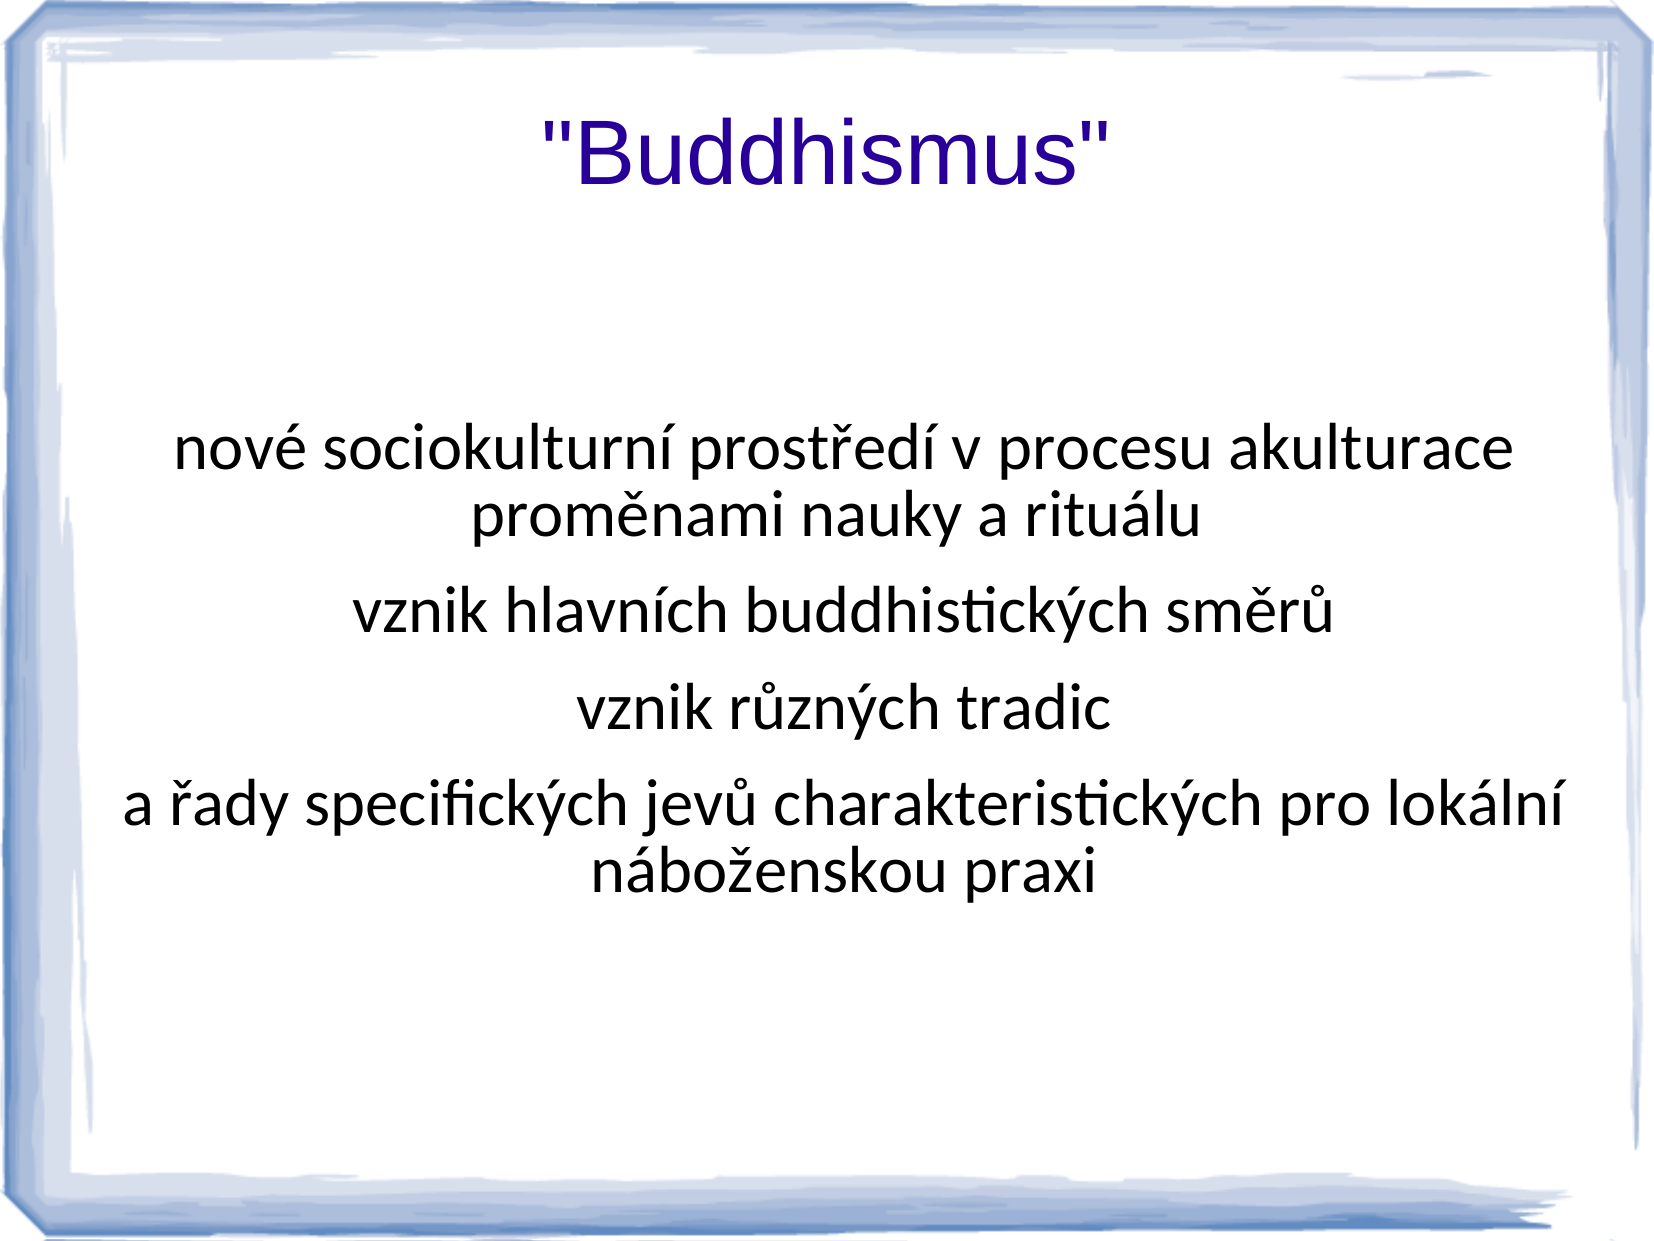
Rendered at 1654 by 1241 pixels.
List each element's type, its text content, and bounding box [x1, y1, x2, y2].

title "Buddhismus" [82, 49, 1571, 257]
picture [0, 0, 1654, 1241]
subtitle nové sociokulturní prostředí v procesu akulturace proměnami nauky a rituálu vznik hlavních buddhistických směrů vznik různých tradic a řady specifických jevů charakteristických pro lokální náboženskou praxi [118, 324, 1571, 1004]
